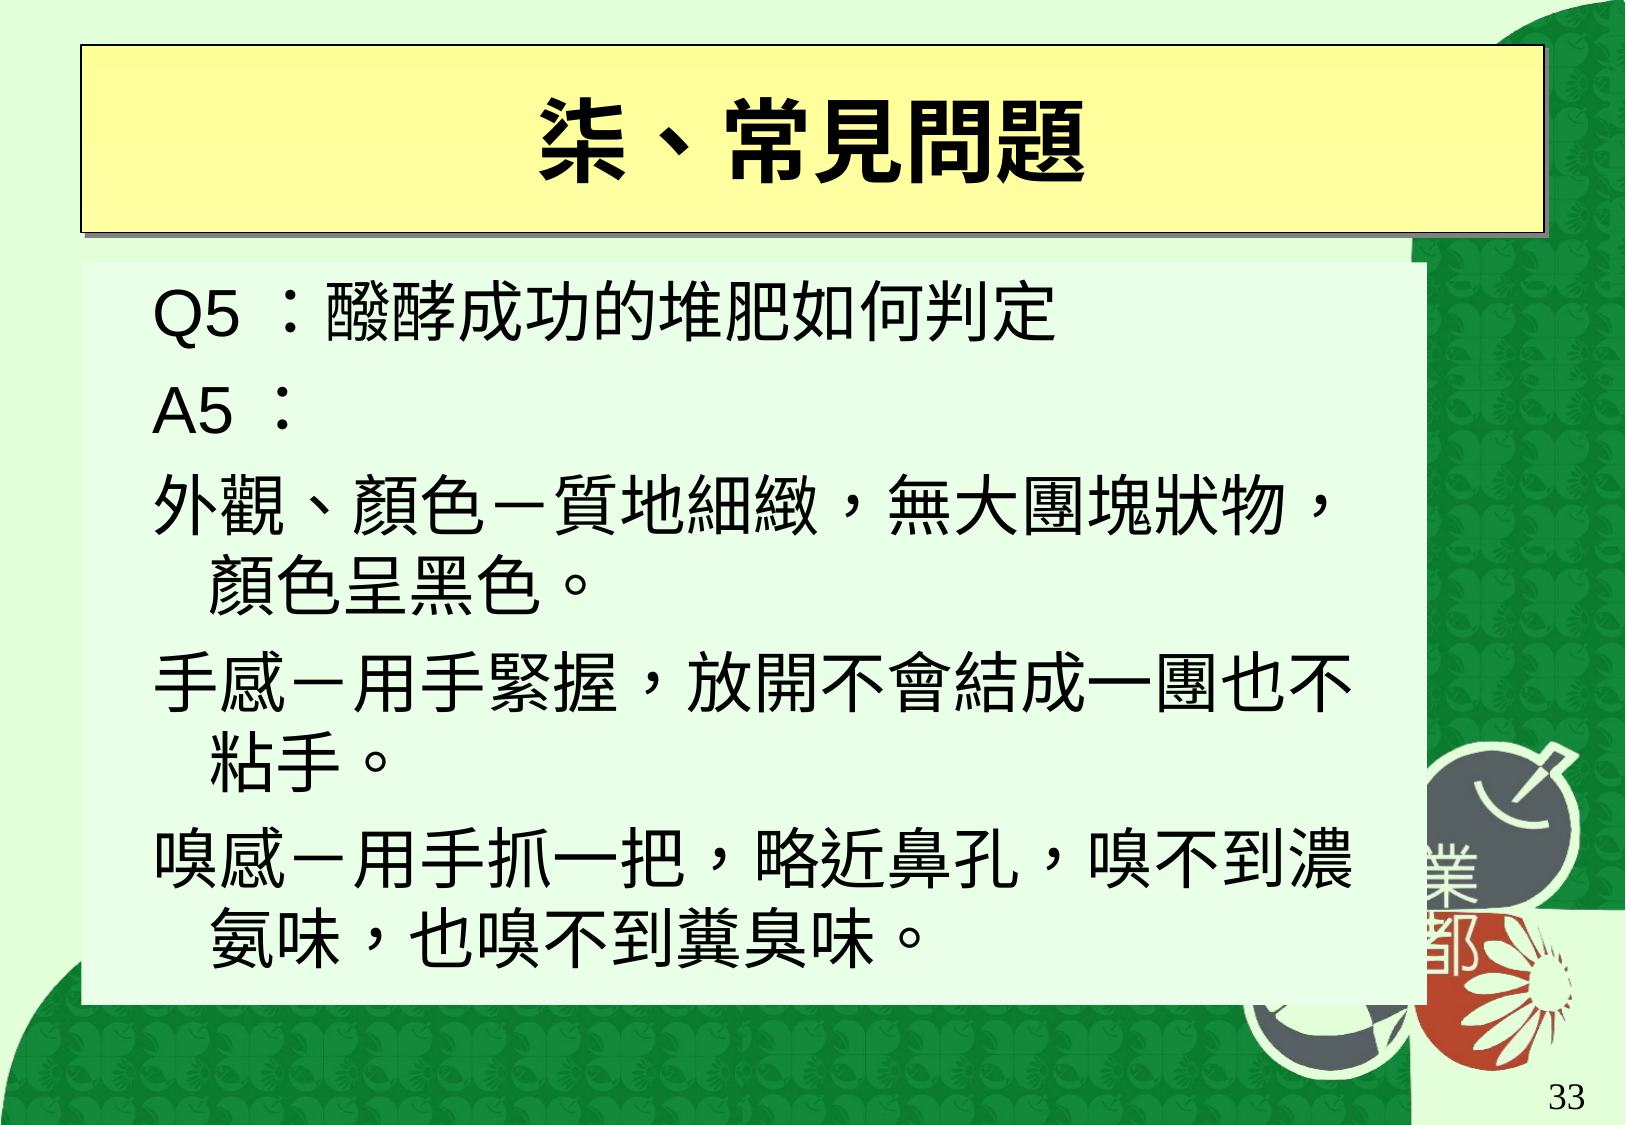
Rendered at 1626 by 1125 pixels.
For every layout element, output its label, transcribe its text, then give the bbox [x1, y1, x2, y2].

text_box 33 [1533, 1064, 1625, 1125]
title 柒、常見問題 [81, 45, 1544, 233]
list Q5：醱酵成功的堆肥如何判定 A5： 外觀、顏色－質地細緻，無大團塊狀物，顏色呈黑色。 手感－用手緊握，放開不會結成一團也不粘手。 嗅感－用手抓一把，略近鼻孔，嗅不到濃氨味，也嗅不到糞臭味。 [81, 262, 1427, 1005]
